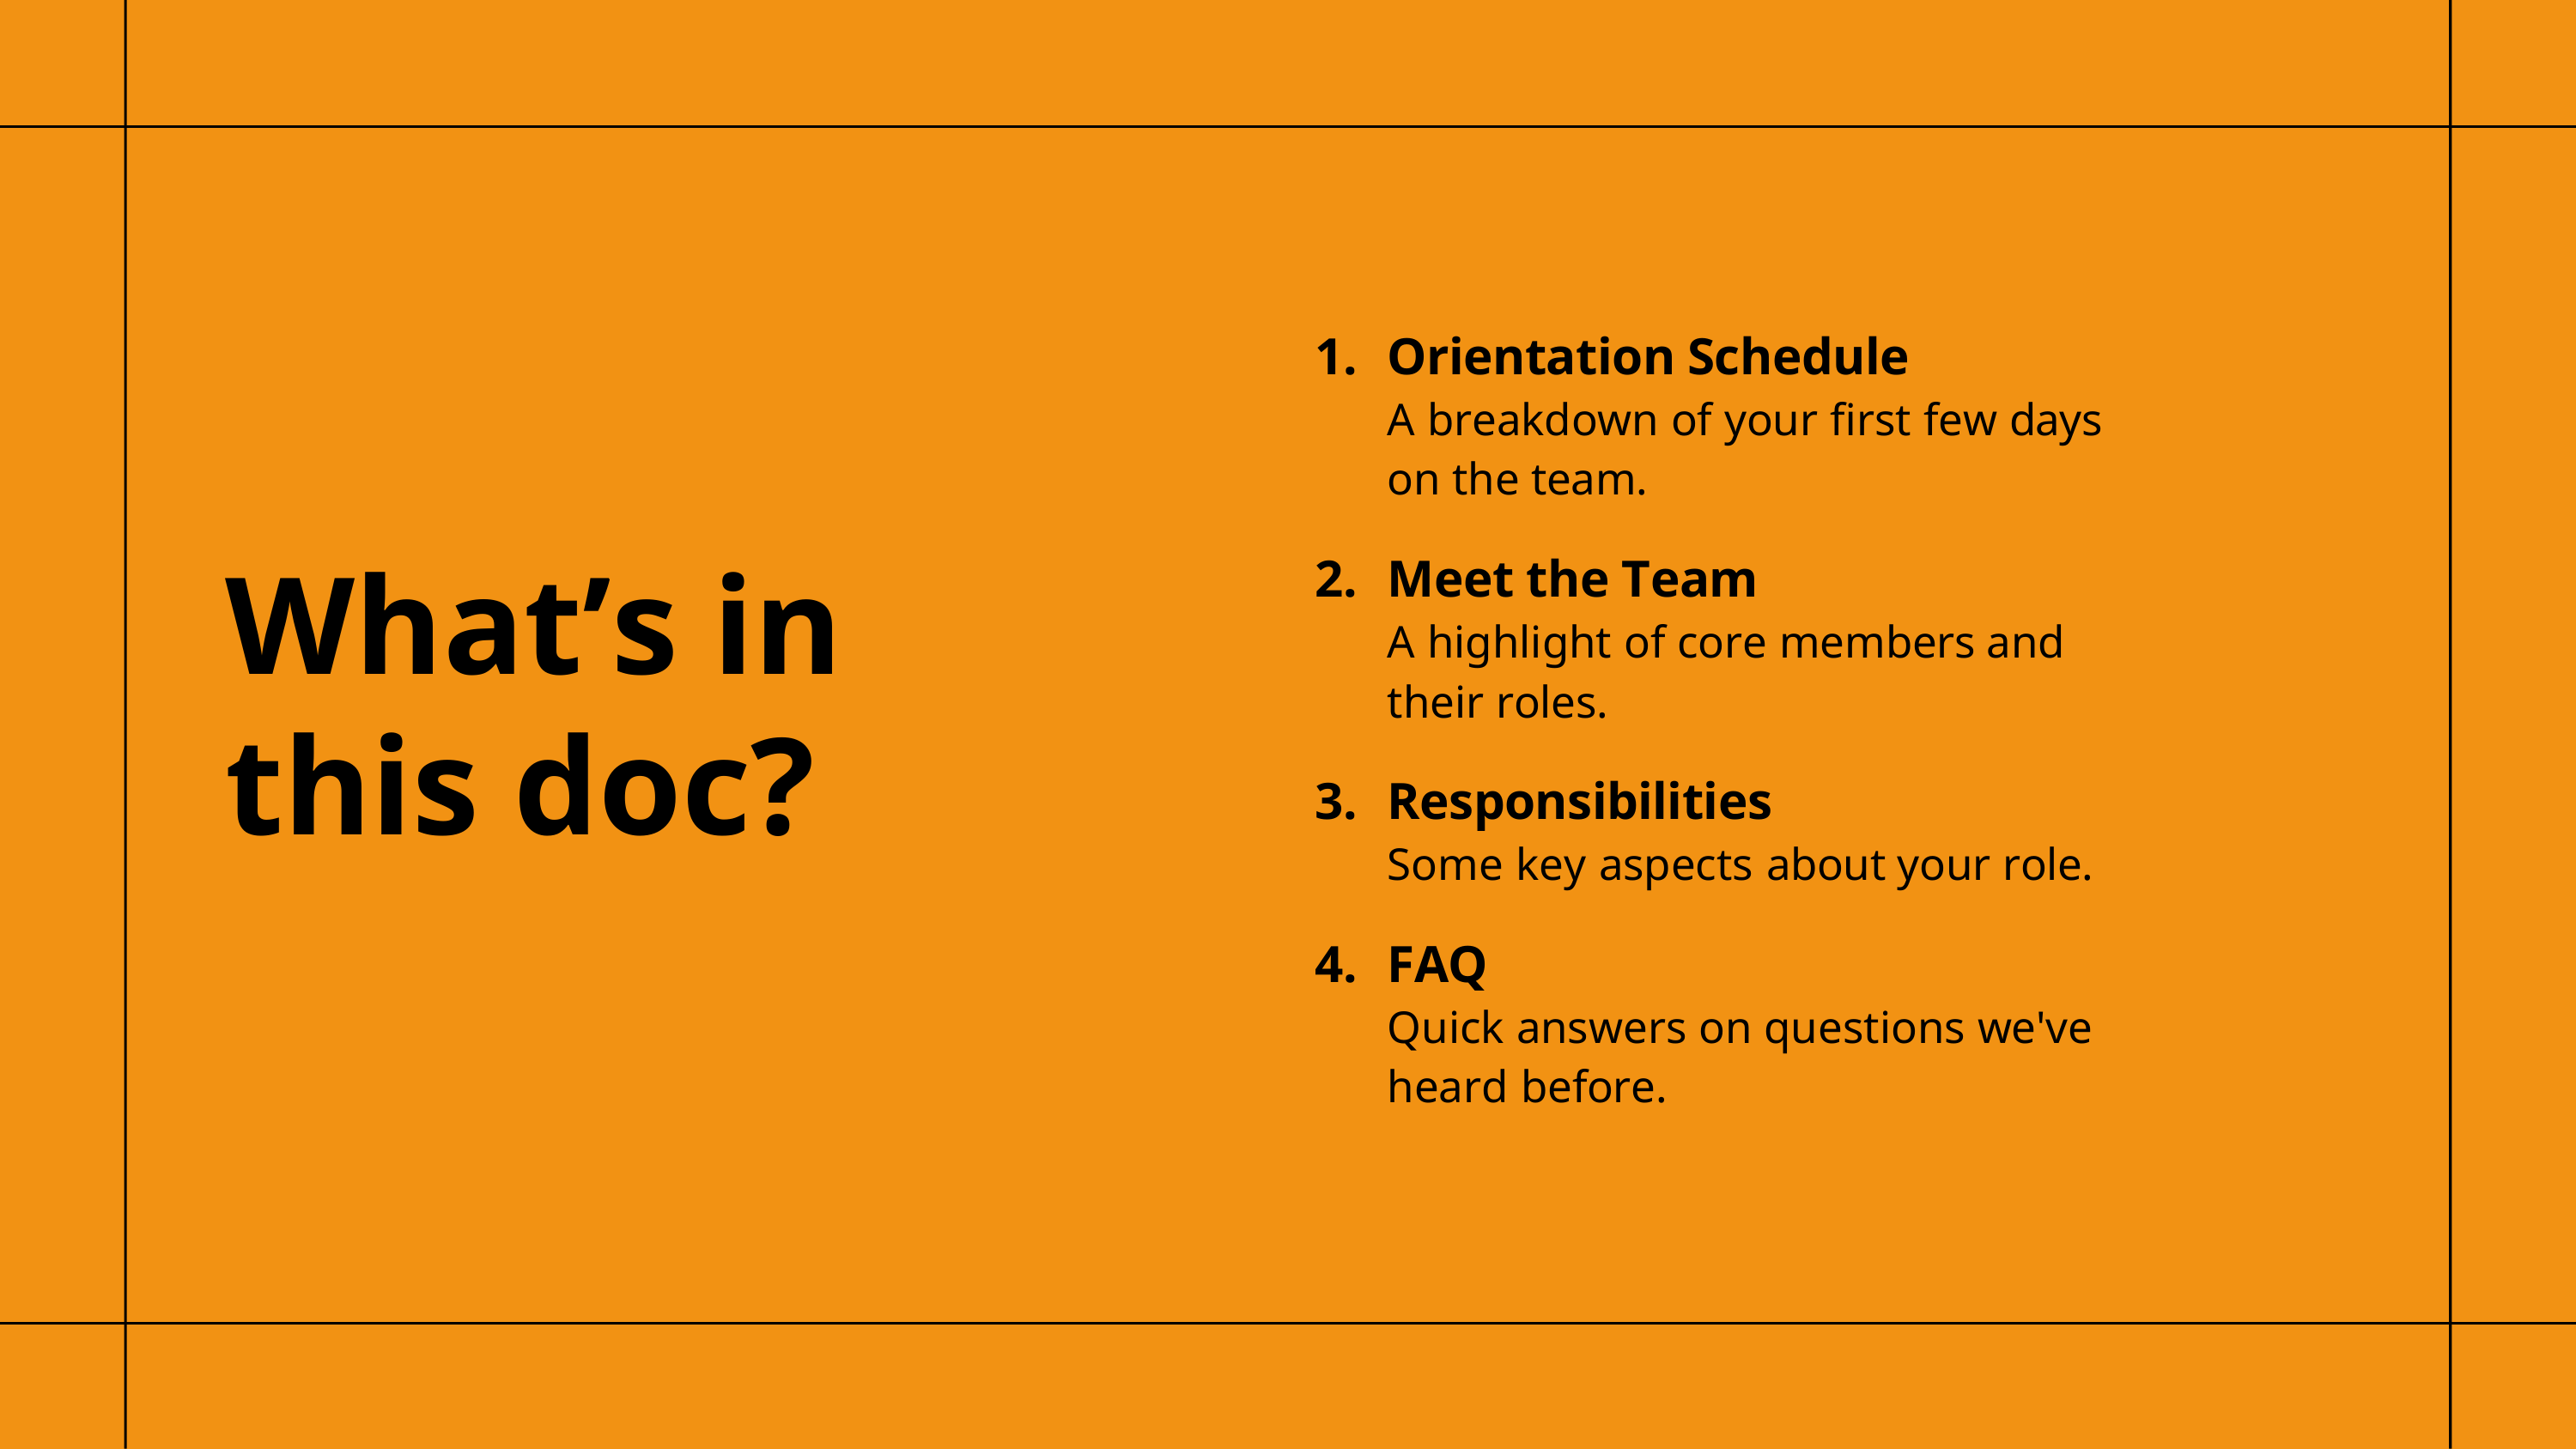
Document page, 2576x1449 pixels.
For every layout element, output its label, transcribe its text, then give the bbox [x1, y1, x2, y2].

title What’s in this doc? [225, 539, 902, 1023]
text_box Orientation Schedule A breakdown of your first few days on the team. Meet the Team A highlight of core members and their roles. Responsibilities Some key aspects about your role. FAQ Quick answers on questions we've heard before. [1313, 220, 2133, 1170]
